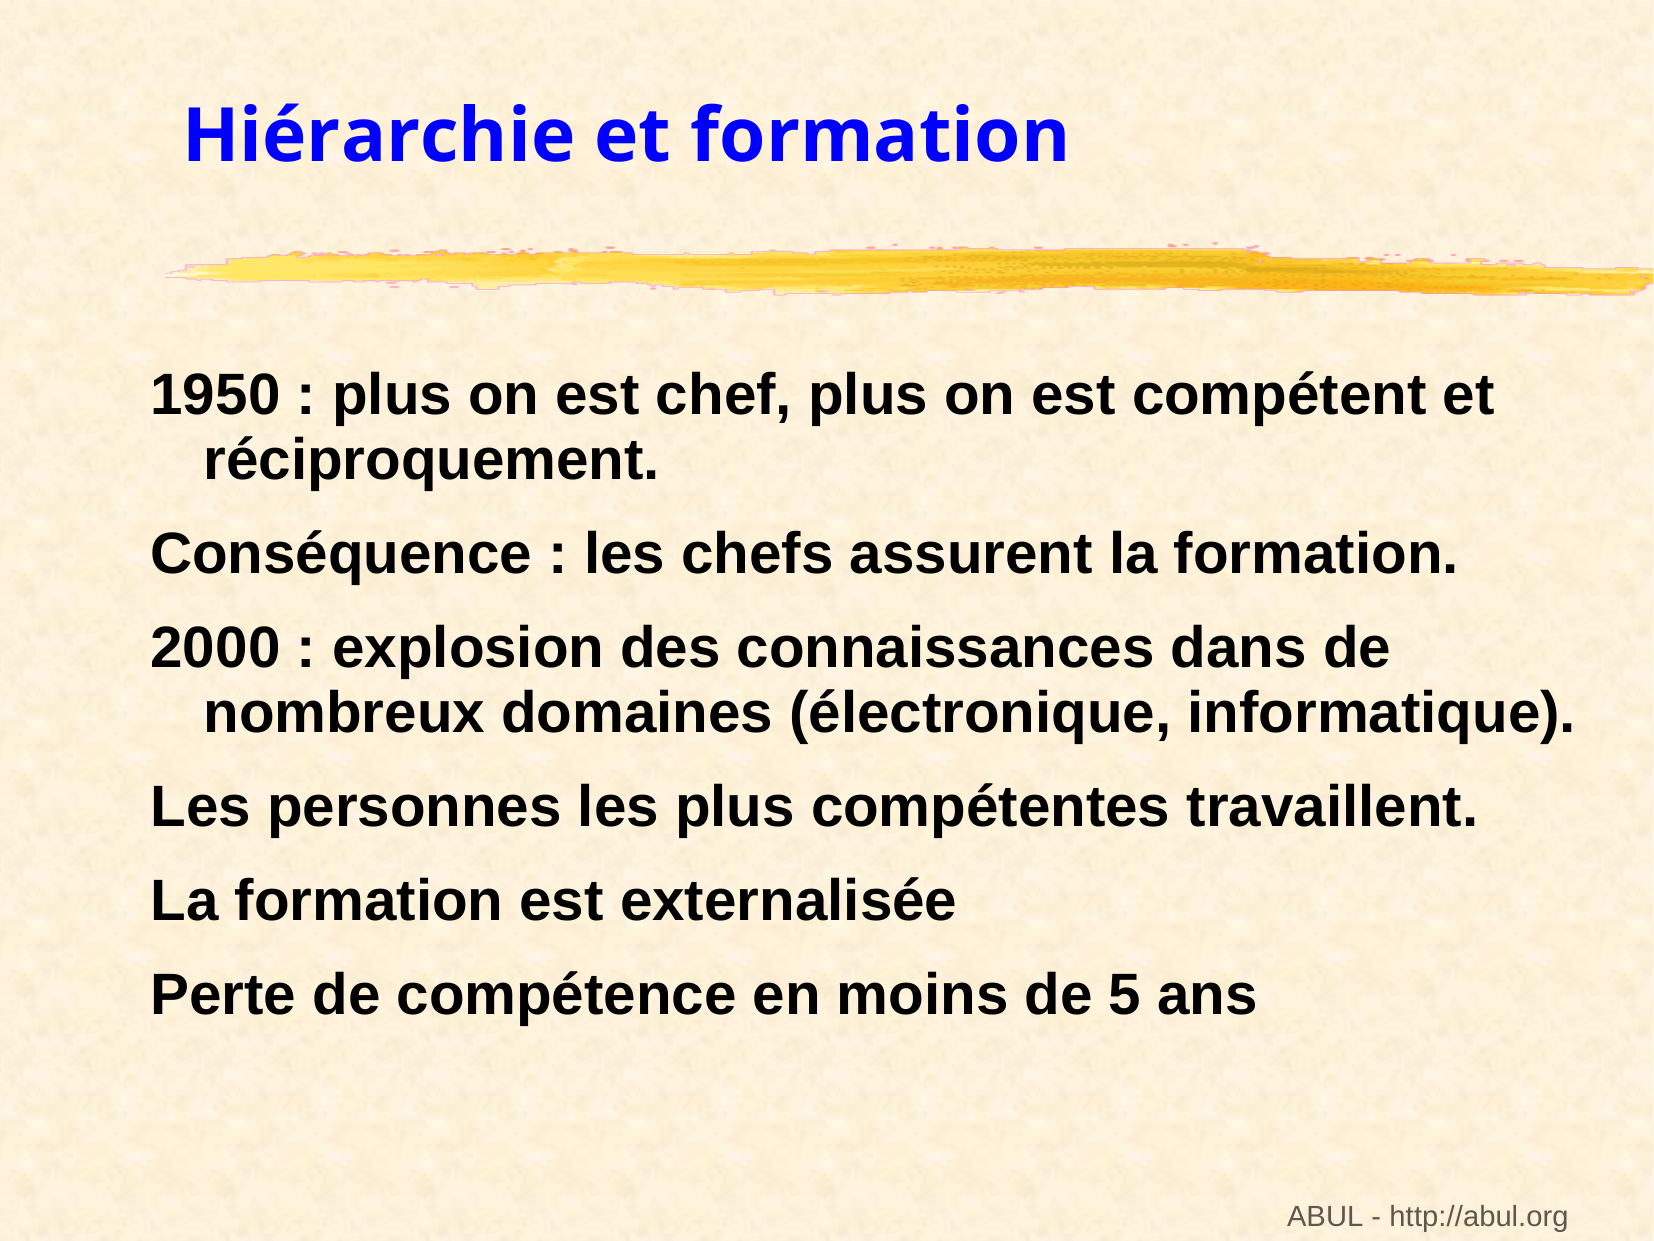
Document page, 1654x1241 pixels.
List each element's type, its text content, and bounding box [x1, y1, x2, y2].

picture [0, 0, 1654, 1241]
title Hiérarchie et formation [182, 29, 1595, 237]
list 1950 : plus on est chef, plus on est compétent et réciproquement. Conséquence : les chefs assurent la formation. 2000 : explosion des connaissances dans de nombreux domaines (électronique, informatique). Les personnes les plus compétentes travaillent. La formation est externalisée Perte de compétence en moins de 5 ans [118, 354, 1621, 1117]
